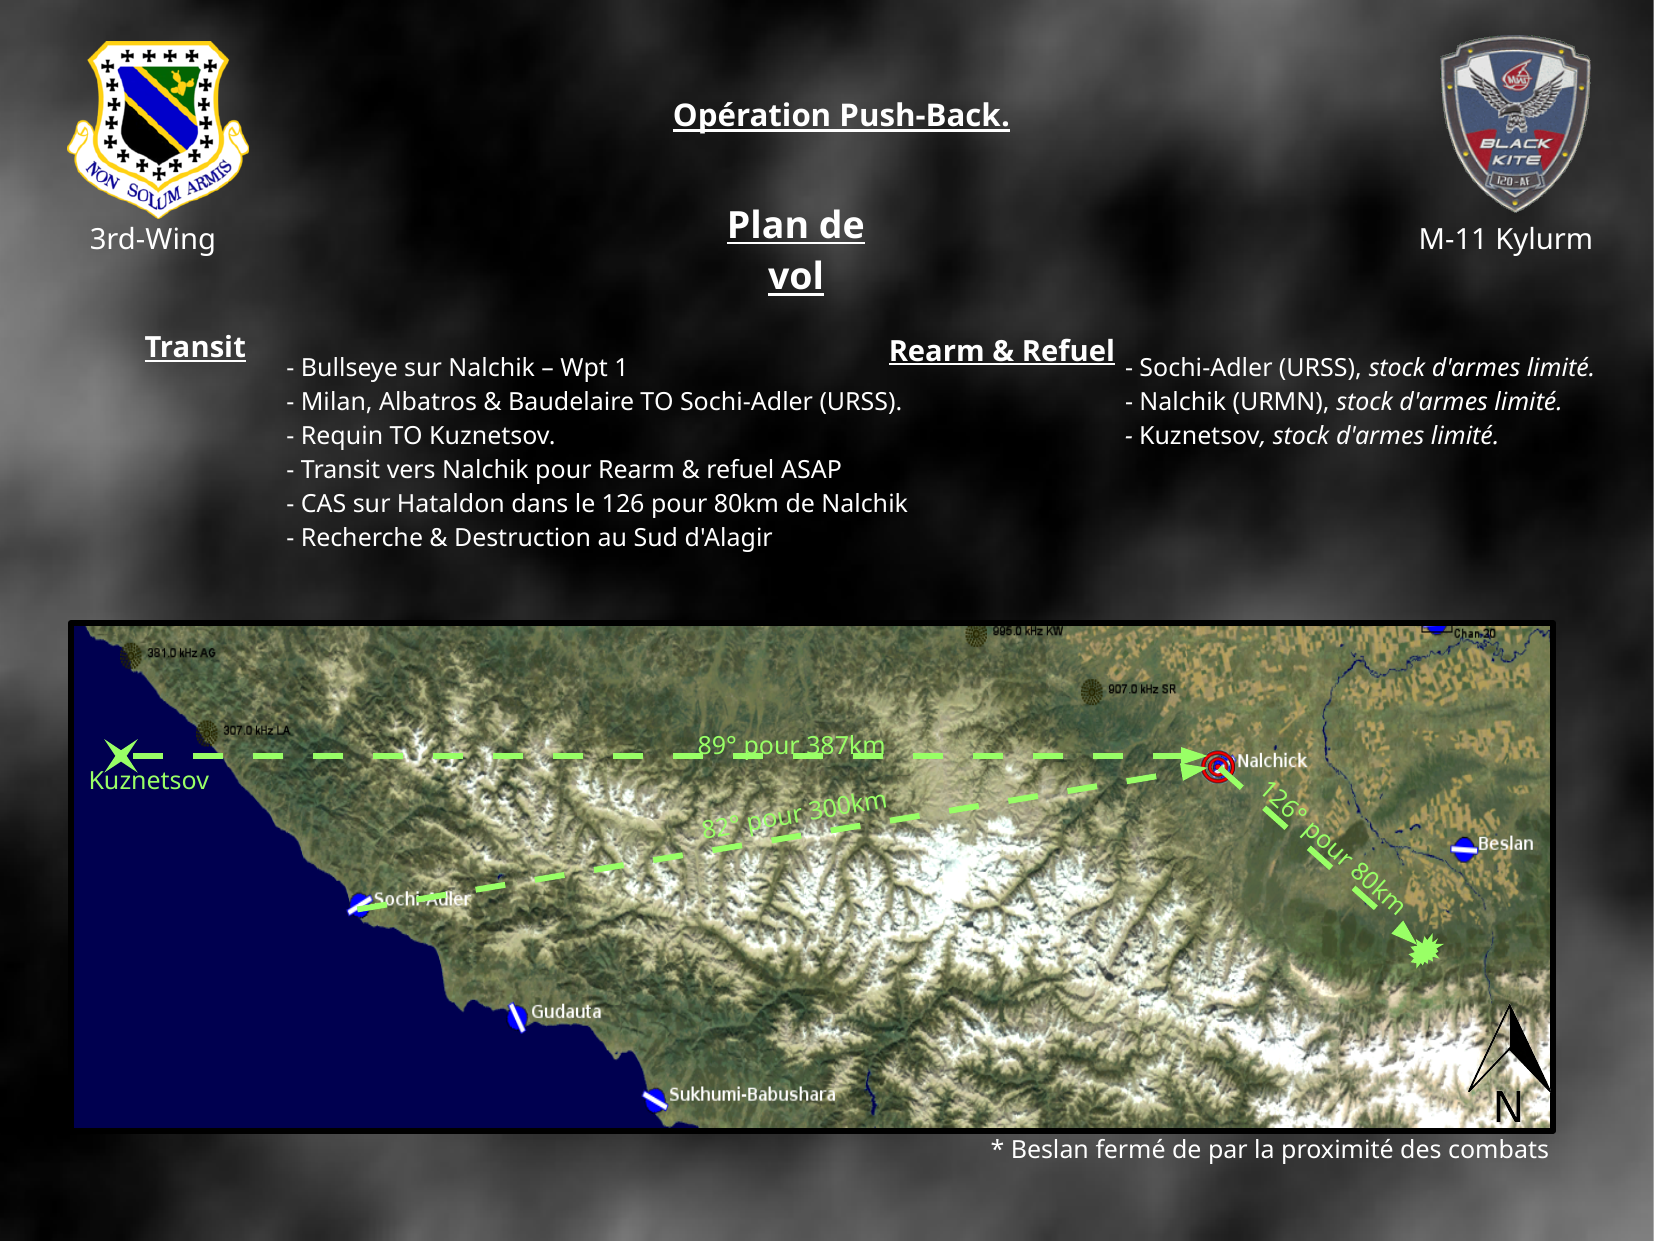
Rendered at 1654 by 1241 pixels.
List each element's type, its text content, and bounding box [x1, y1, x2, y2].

text_box Kuznetsov [73, 755, 228, 806]
text_box 126° pour 80km [1229, 755, 1444, 957]
text_box 82° pour 300km [682, 780, 925, 867]
text_box 89° pour 387km [682, 720, 918, 780]
text_box [104, 739, 138, 755]
text_box [1408, 933, 1444, 969]
title Opération Push-Back. 3rd-Wing M-11 Kylurm [53, 0, 1630, 282]
text_box - Sochi-Adler (URSS), stock d'armes limité. - Nalchik (URMN), stock d'armes limité. - Kuznetsov, stock d'armes limité. [1110, 342, 1642, 498]
text_box Rearm & Refuel [874, 322, 1252, 378]
text_box * Beslan fermé de par la proximité des combats [975, 1124, 1580, 1196]
text_box - Bullseye sur Nalchik – Wpt 1 - Milan, Albatros & Baudelaire TO Sochi-Adler (URSS). - Requin TO Kuznetsov. - Transit vers Nalchik pour Rearm & refuel ASAP - CAS sur Hataldon dans le 126 pour 80km de Nalchik - Recherche & Destruction au Sud d'Alagir [271, 341, 934, 602]
text_box Transit [129, 318, 508, 375]
picture [0, 0, 1654, 1241]
